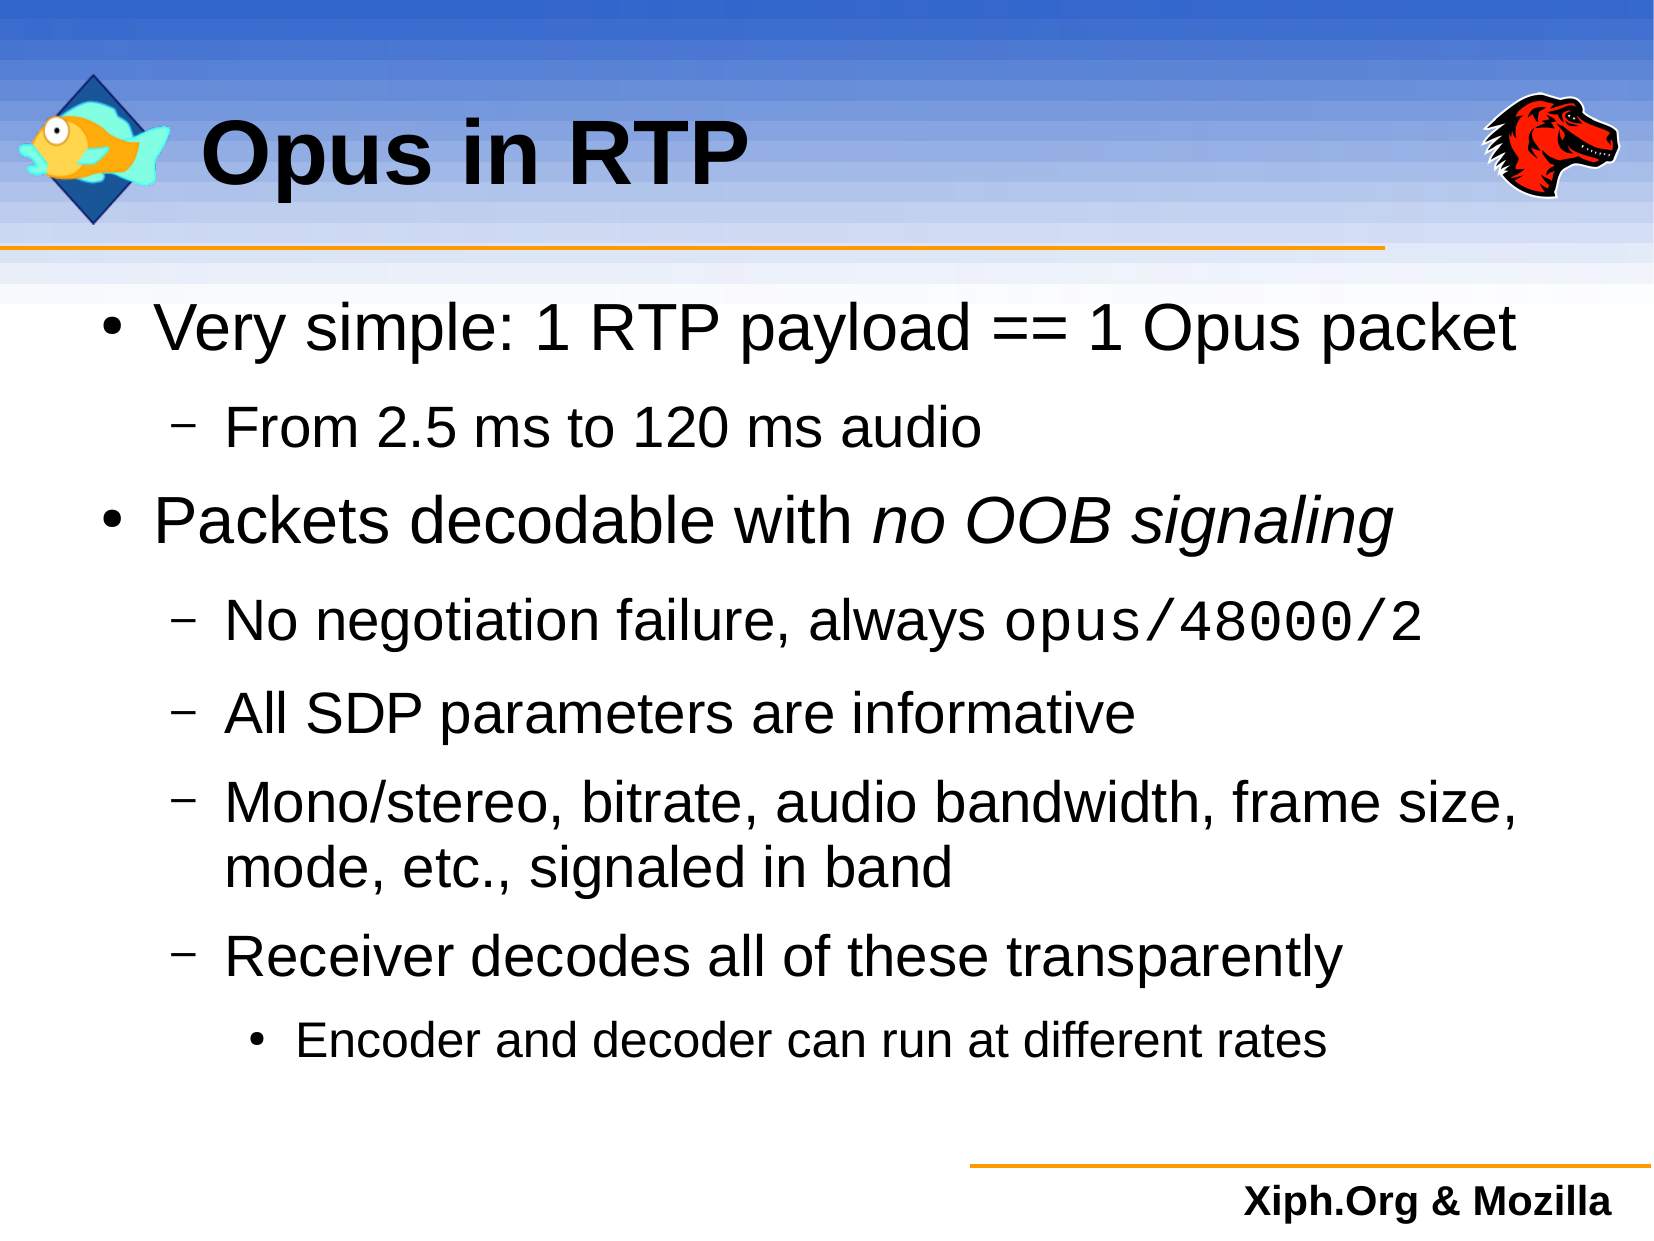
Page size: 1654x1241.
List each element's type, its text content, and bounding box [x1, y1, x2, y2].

list Very simple: 1 RTP payload == 1 Opus packet From 2.5 ms to 120 ms audio Packets decodable with no OOB signaling No negotiation failure, always opus/48000/2 All SDP parameters are informative Mono/stereo, bitrate, audio bandwidth, frame size, mode, etc., signaled in band Receiver decodes all of these transparently Encoder and decoder can run at different rates [82, 290, 1538, 1146]
picture [0, 0, 1654, 1241]
title Opus in RTP [200, 49, 1571, 257]
